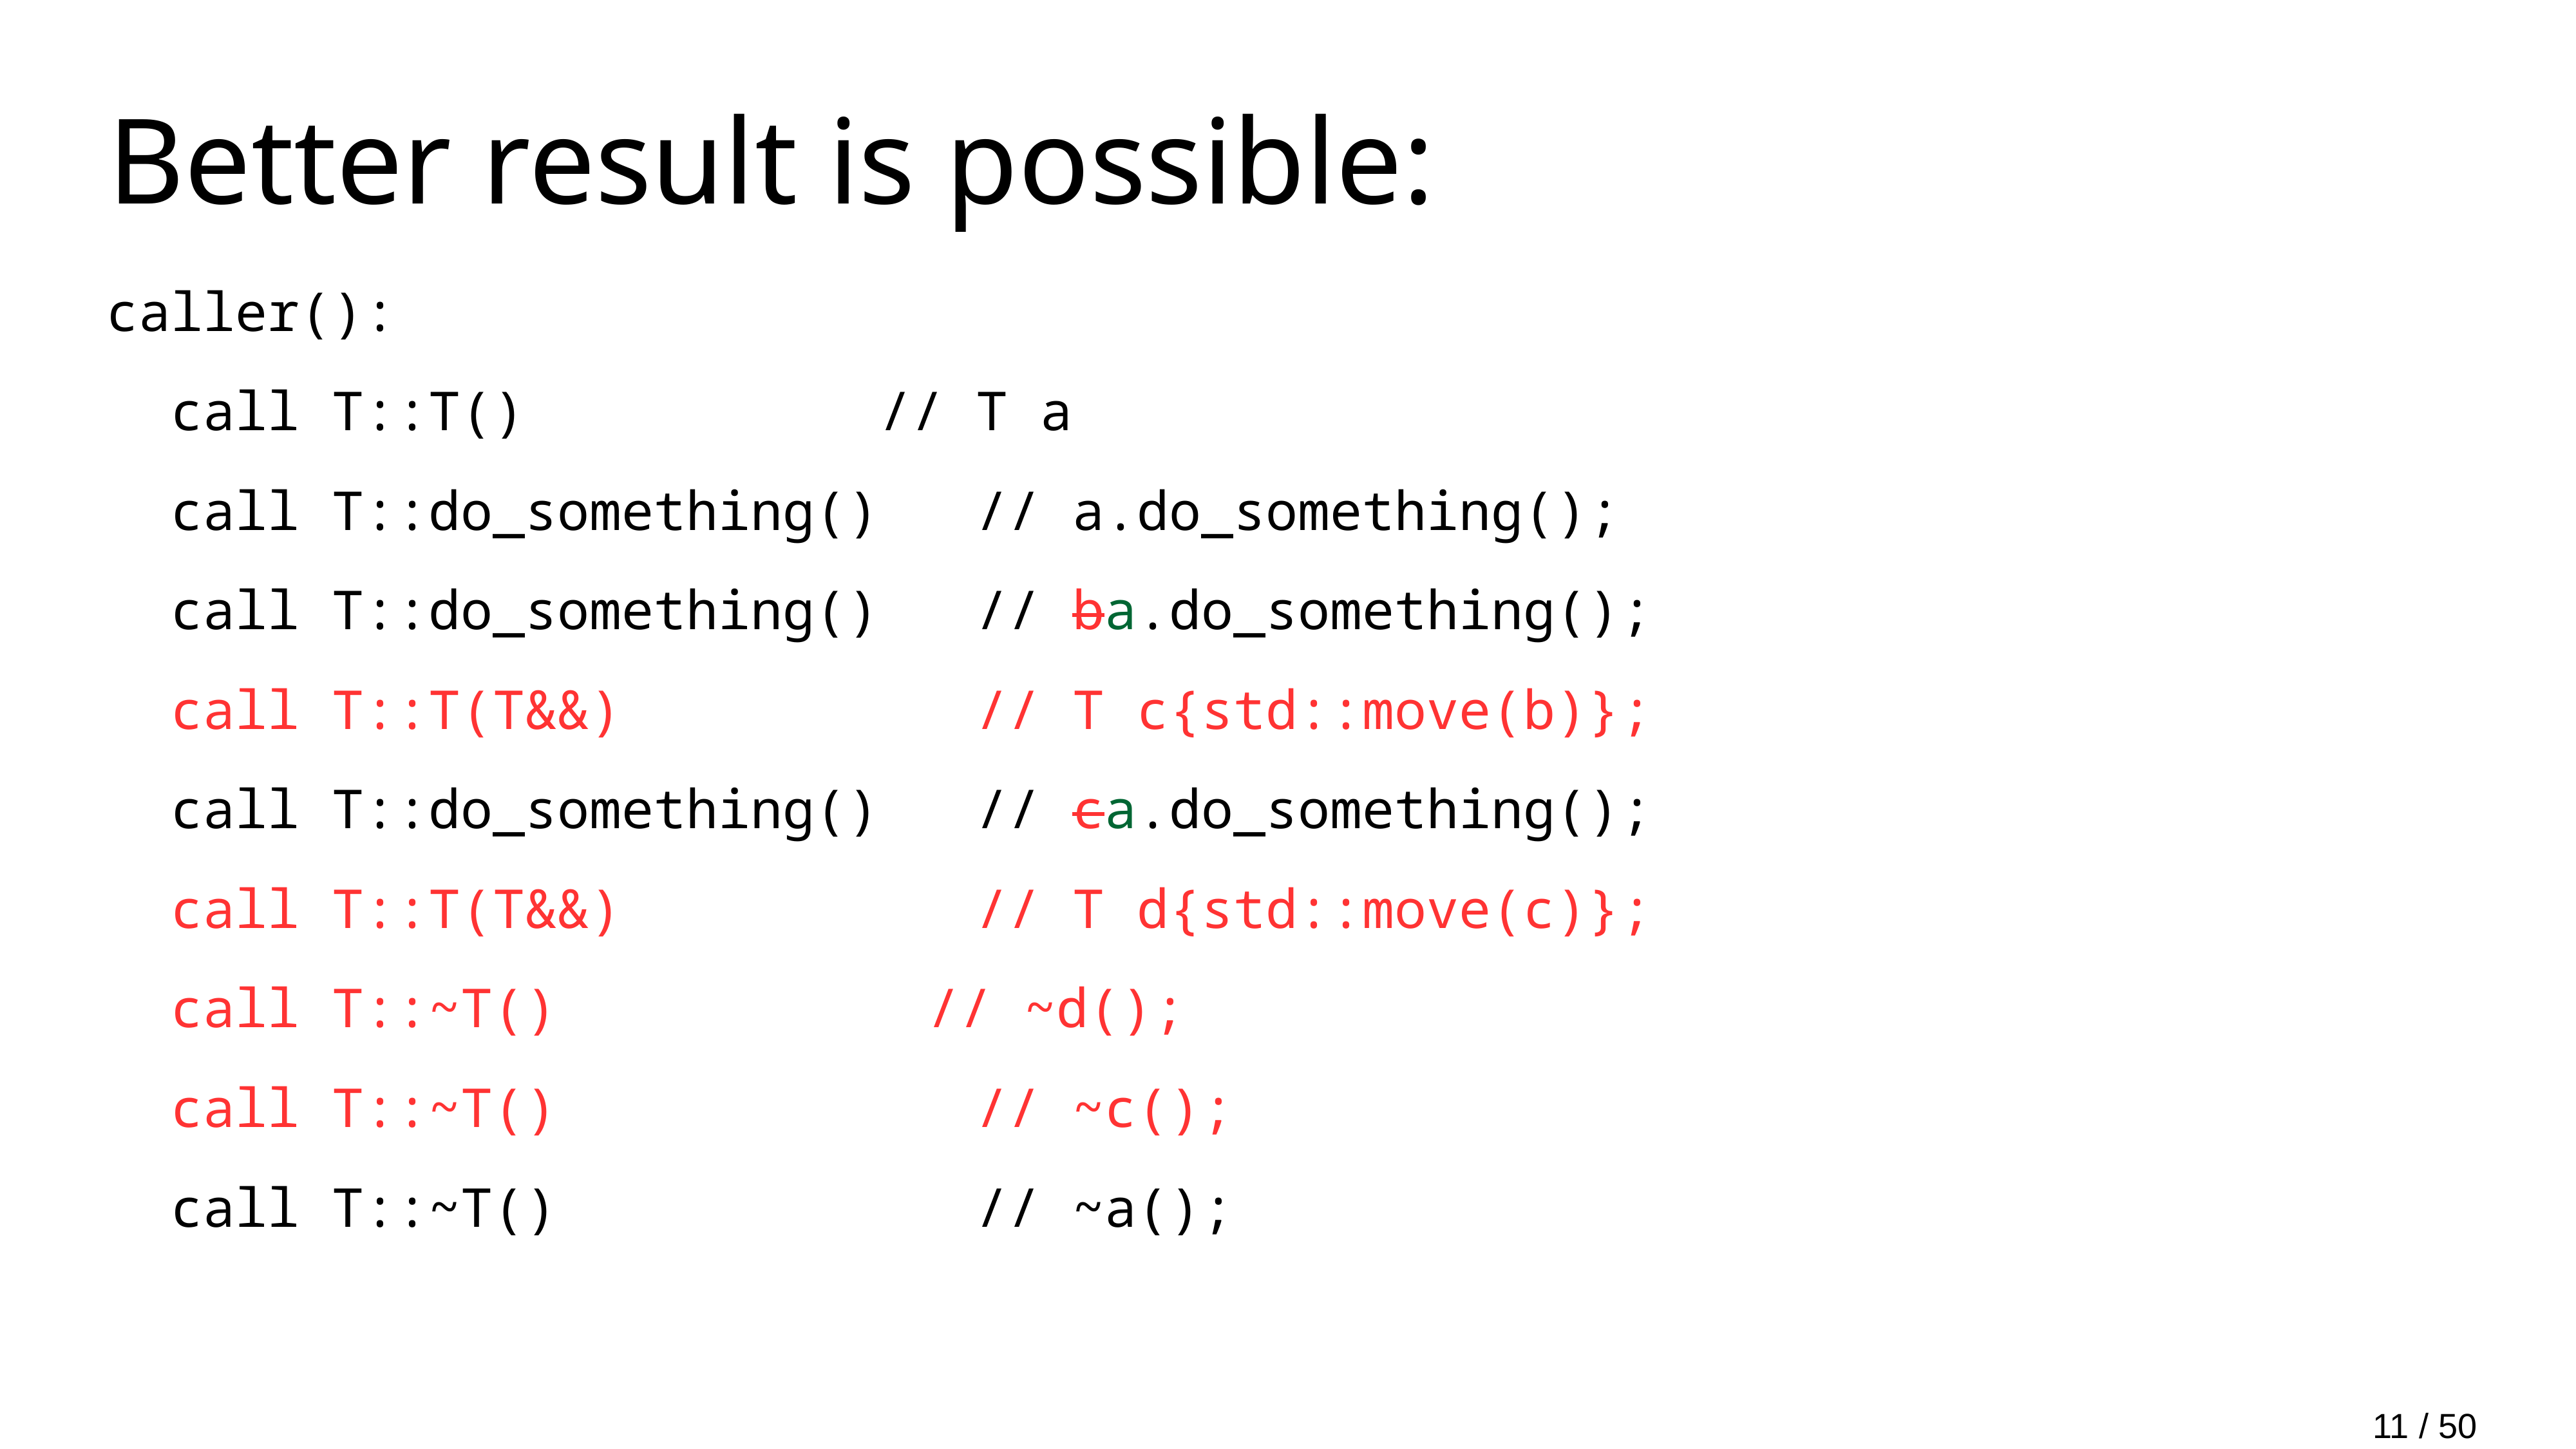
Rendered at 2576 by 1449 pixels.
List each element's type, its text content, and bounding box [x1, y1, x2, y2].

text_box <number> / 50 [2363, 1402, 2576, 1449]
list caller(): call T::T() // T a call T::do_something() // a.do_something(); call T::do_something() // ba.do_something(); call T::T(T&&) // T c{std::move(b)}; call T::do_something() // ca.do_something(); call T::T(T&&) // T d{std::move(c)}; call T::~T() // ~d(); call T::~T() // ~c(); call T::~T() // ~a(); [0, 211, 2576, 1366]
title Better result is possible: [108, 80, 2468, 211]
